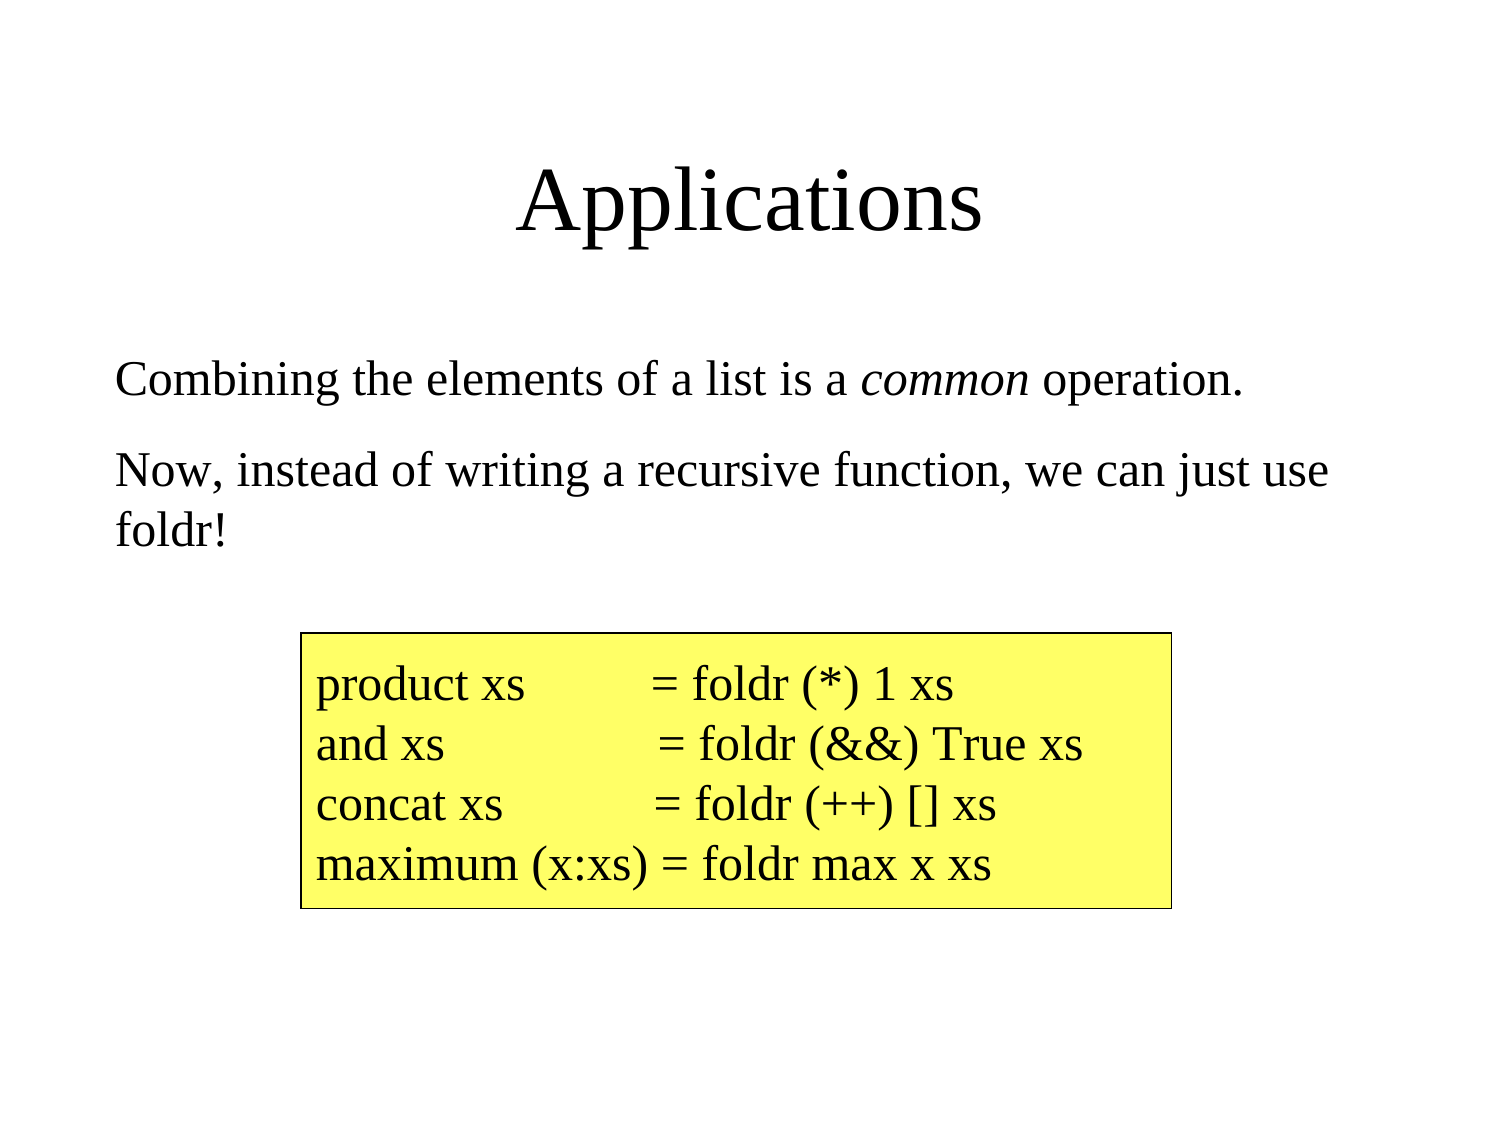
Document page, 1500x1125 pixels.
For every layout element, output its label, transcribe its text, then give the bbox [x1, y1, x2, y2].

text_box product xs = foldr (*) 1 xs and xs = foldr (&&) True xs concat xs = foldr (++) [] xs maximum (x:xs) = foldr max x xs [301, 633, 1172, 909]
title Applications [112, 99, 1388, 288]
text_box Combining the elements of a list is a common operation. Now, instead of writing a recursive function, we can just use foldr! [99, 337, 1401, 565]
